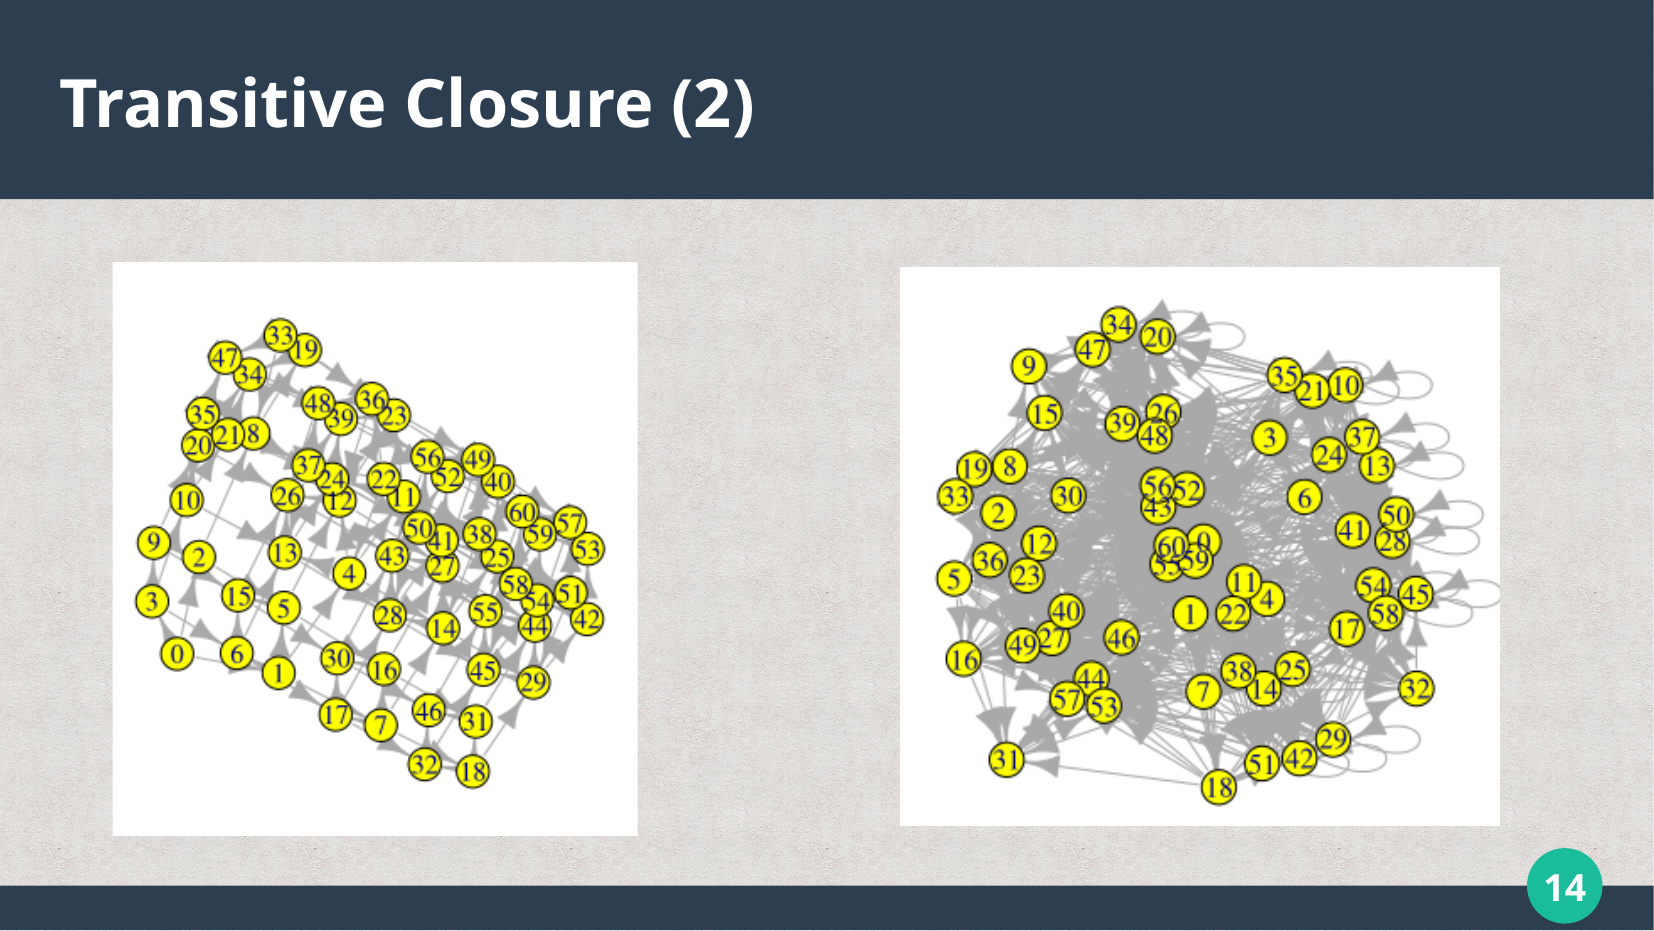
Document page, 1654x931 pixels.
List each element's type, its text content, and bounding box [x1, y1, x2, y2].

title Transitive Closure (2) [59, 36, 1595, 155]
picture [0, 200, 1654, 885]
